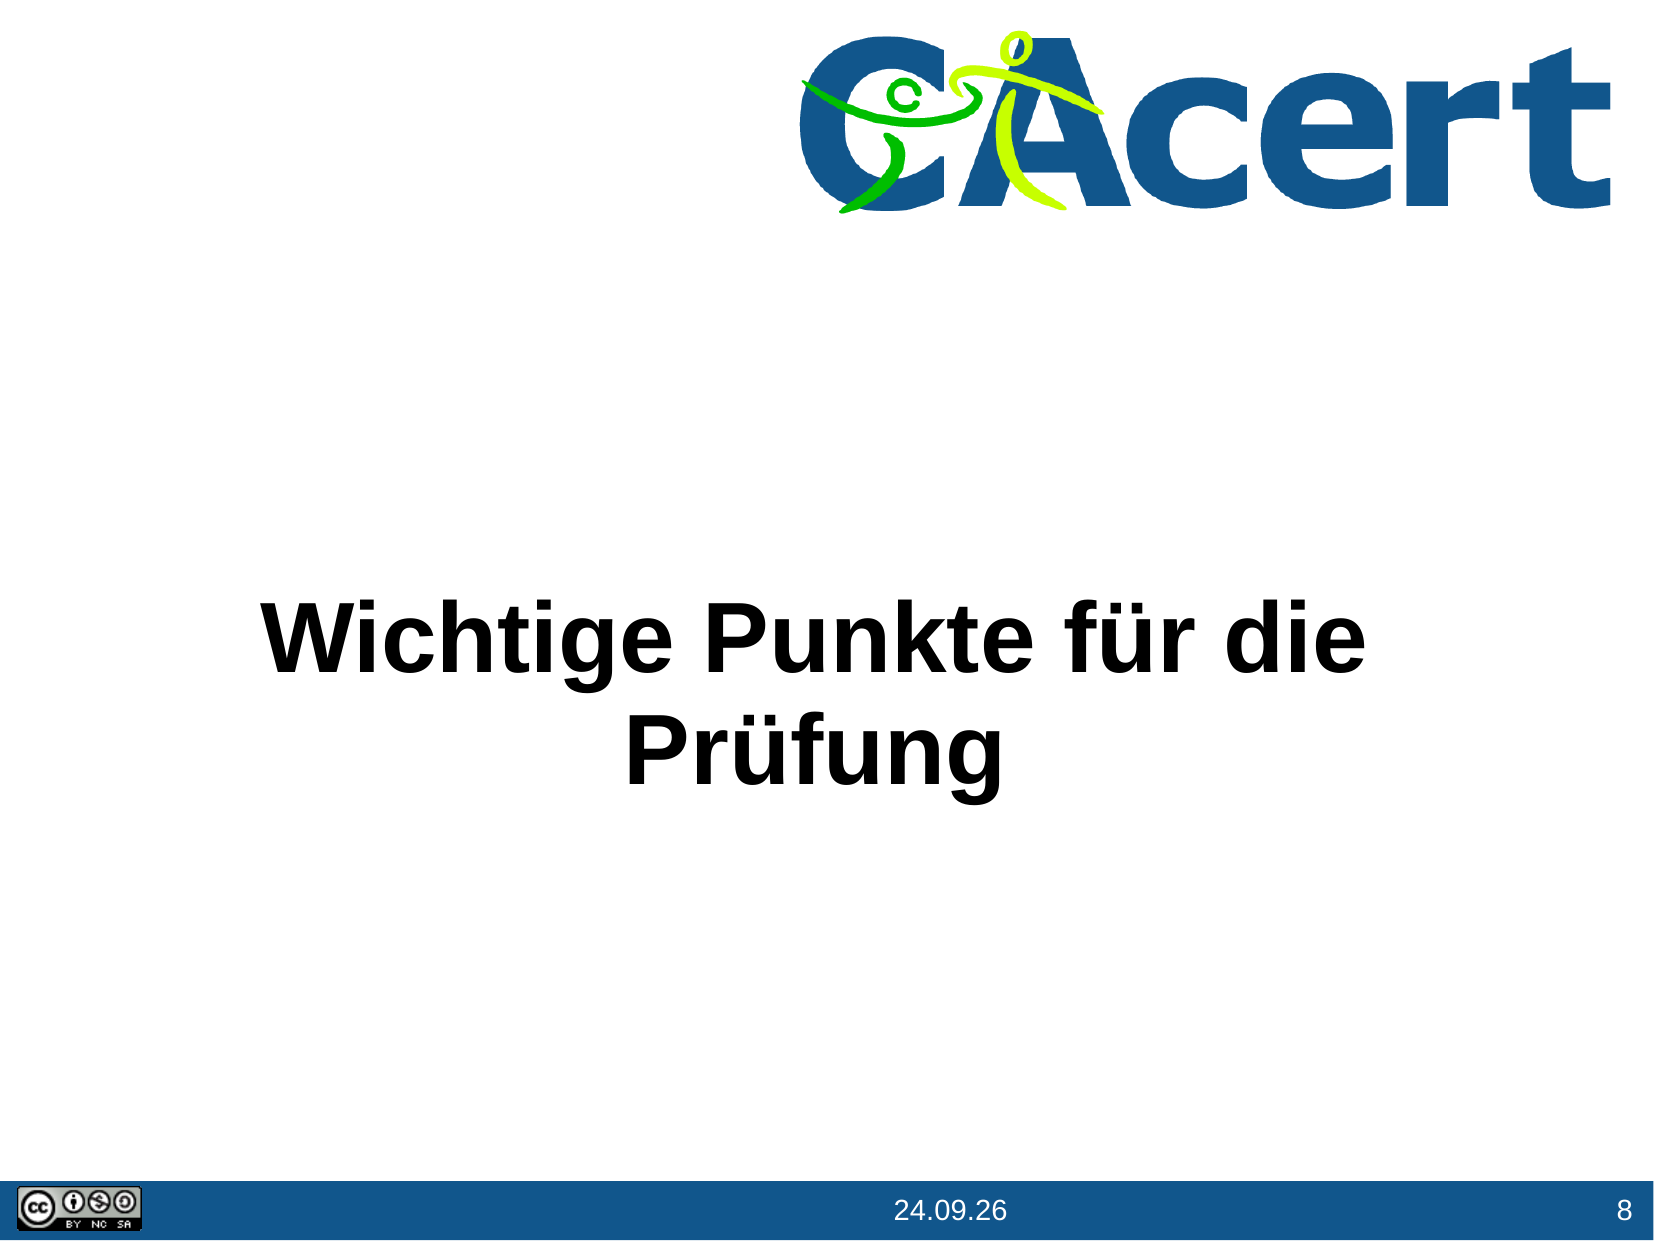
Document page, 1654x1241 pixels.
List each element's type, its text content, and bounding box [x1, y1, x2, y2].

picture [797, 27, 1613, 215]
title Wichtige Punkte für die Prüfung [70, 265, 1560, 1123]
picture [17, 1186, 142, 1231]
